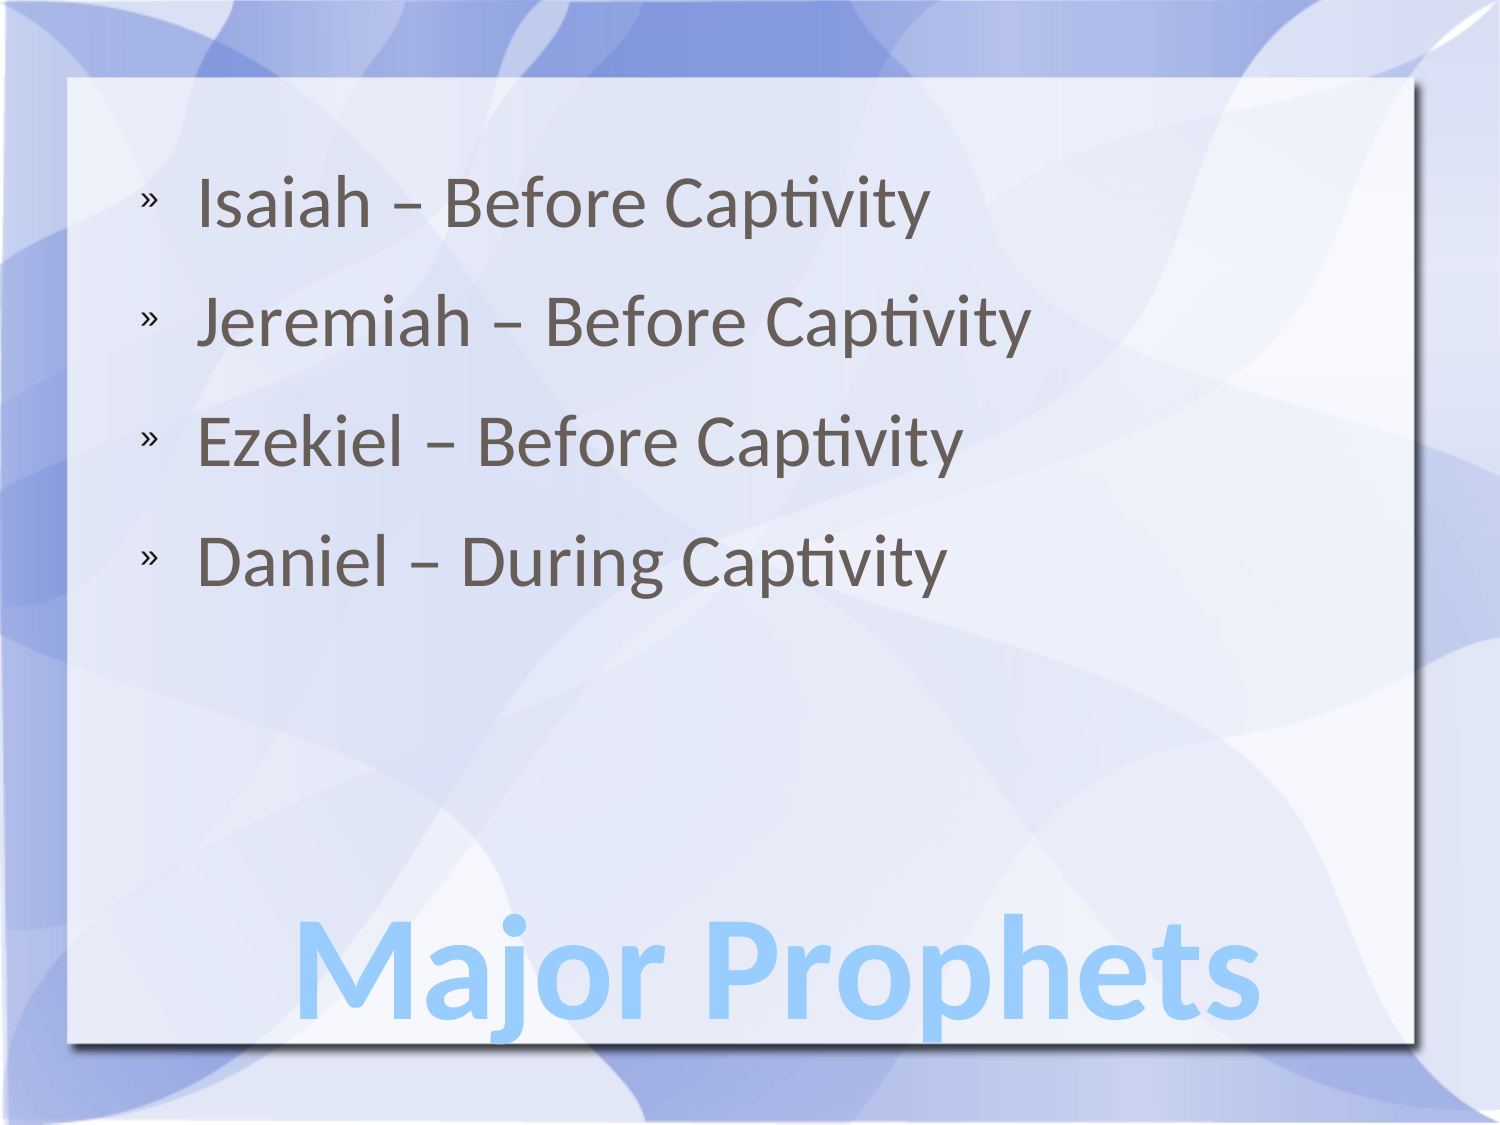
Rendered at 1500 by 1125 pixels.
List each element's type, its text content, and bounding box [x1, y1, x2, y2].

list Isaiah – Before Captivity Jeremiah – Before Captivity Ezekiel – Before Captivity Daniel – During Captivity [125, 145, 1351, 871]
title Major Prophets [200, 862, 1388, 1050]
picture [0, 0, 1500, 1125]
